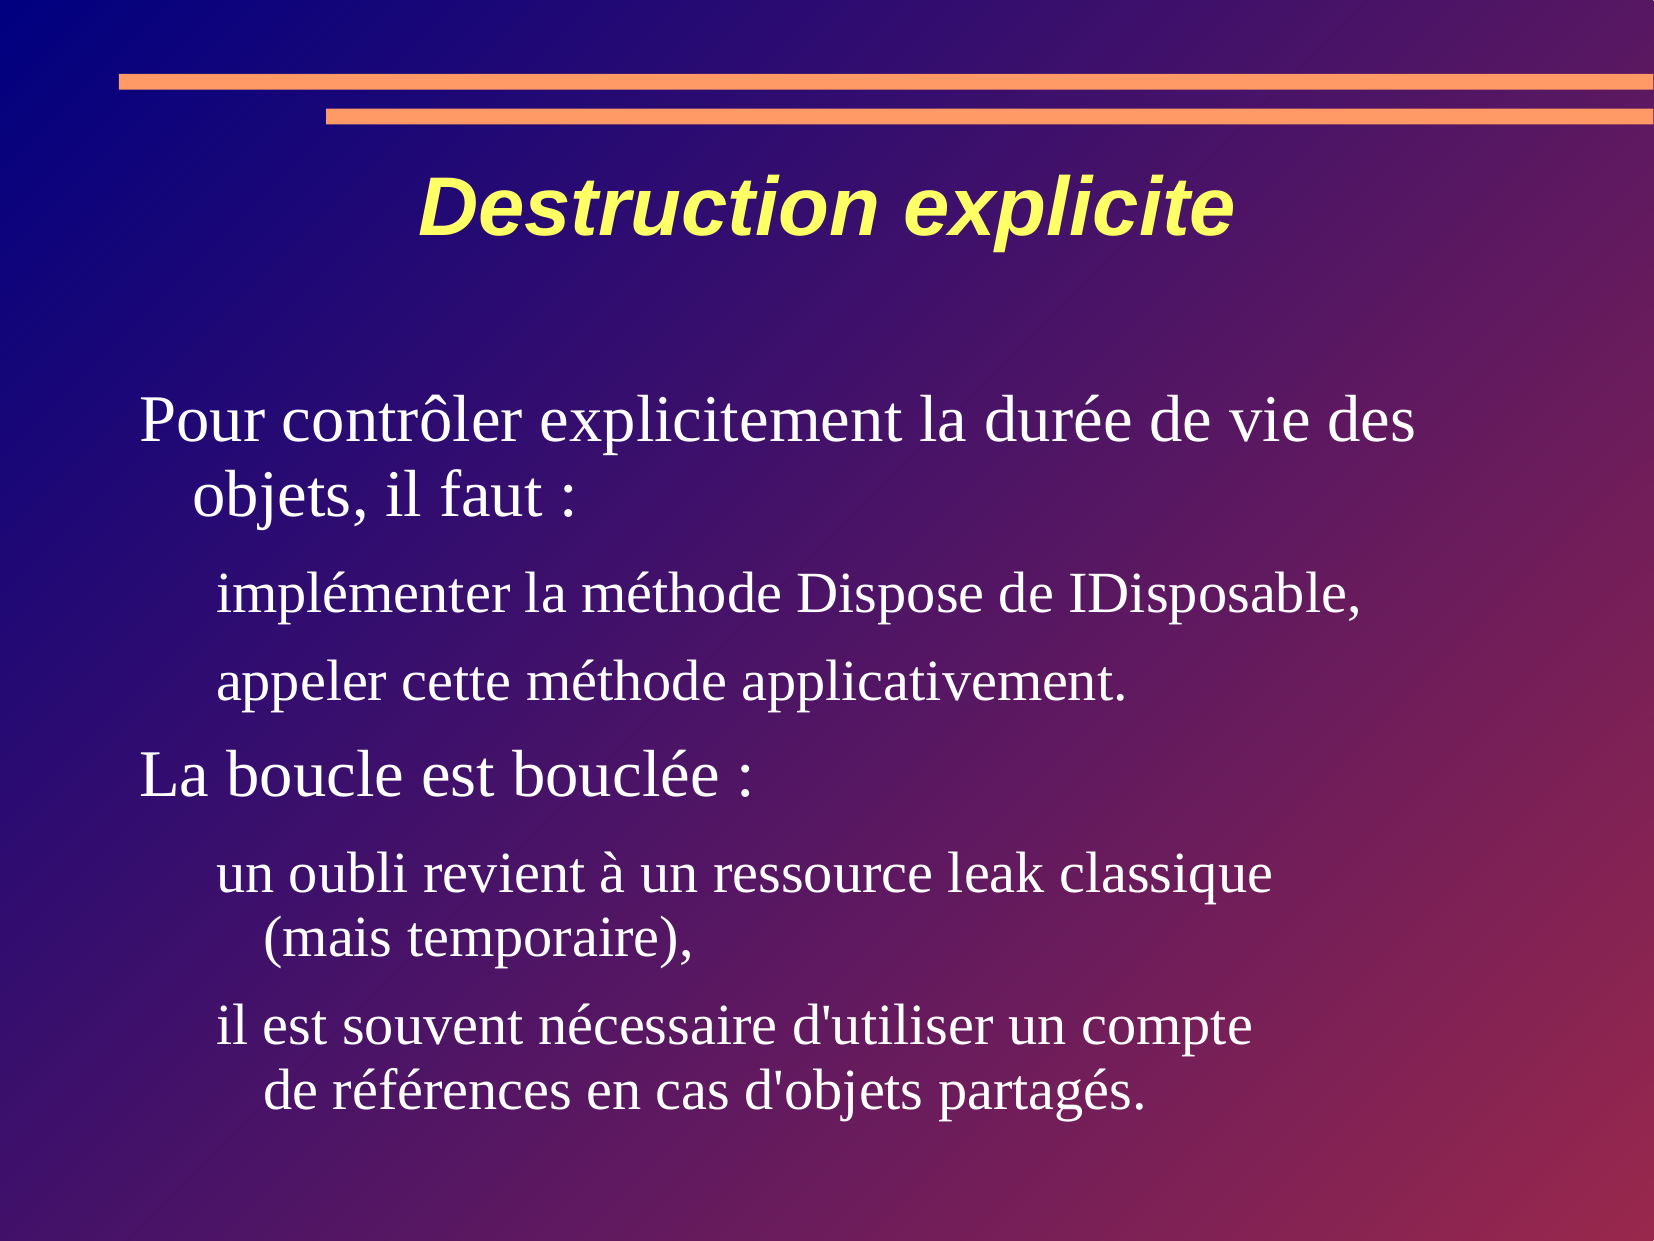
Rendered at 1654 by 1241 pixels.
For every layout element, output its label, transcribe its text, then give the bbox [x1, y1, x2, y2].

list Pour contrôler explicitement la durée de vie des objets, il faut : implémenter la méthode Dispose de IDisposable, appeler cette méthode applicativement. La boucle est bouclée : un oubli revient à un ressource leak classique (mais temporaire), il est souvent nécessaire d'utiliser un compte de références en cas d'objets partagés. [121, 382, 1534, 1136]
title Destruction explicite [121, 102, 1534, 311]
